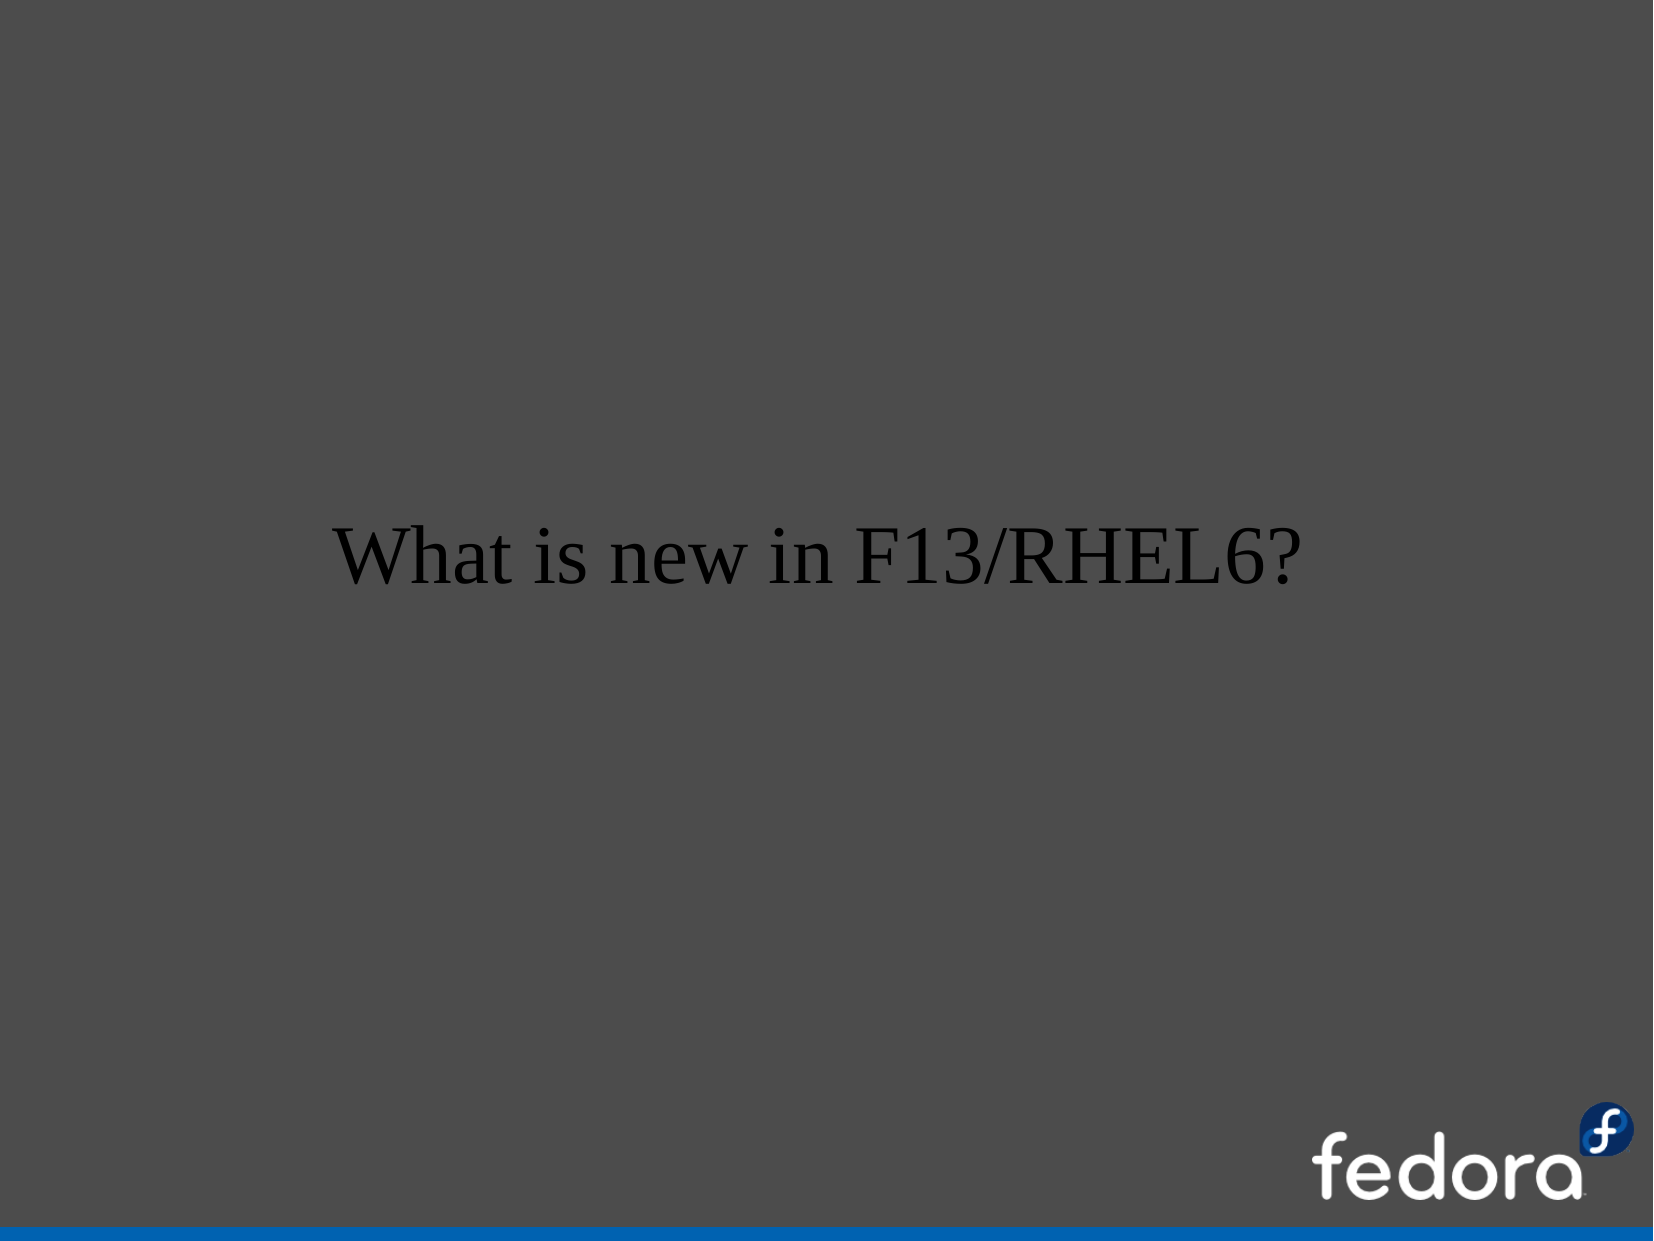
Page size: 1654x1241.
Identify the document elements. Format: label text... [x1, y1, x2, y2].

subtitle What is new in F13/RHEL6? [112, 75, 1524, 1082]
picture [1312, 1102, 1634, 1200]
